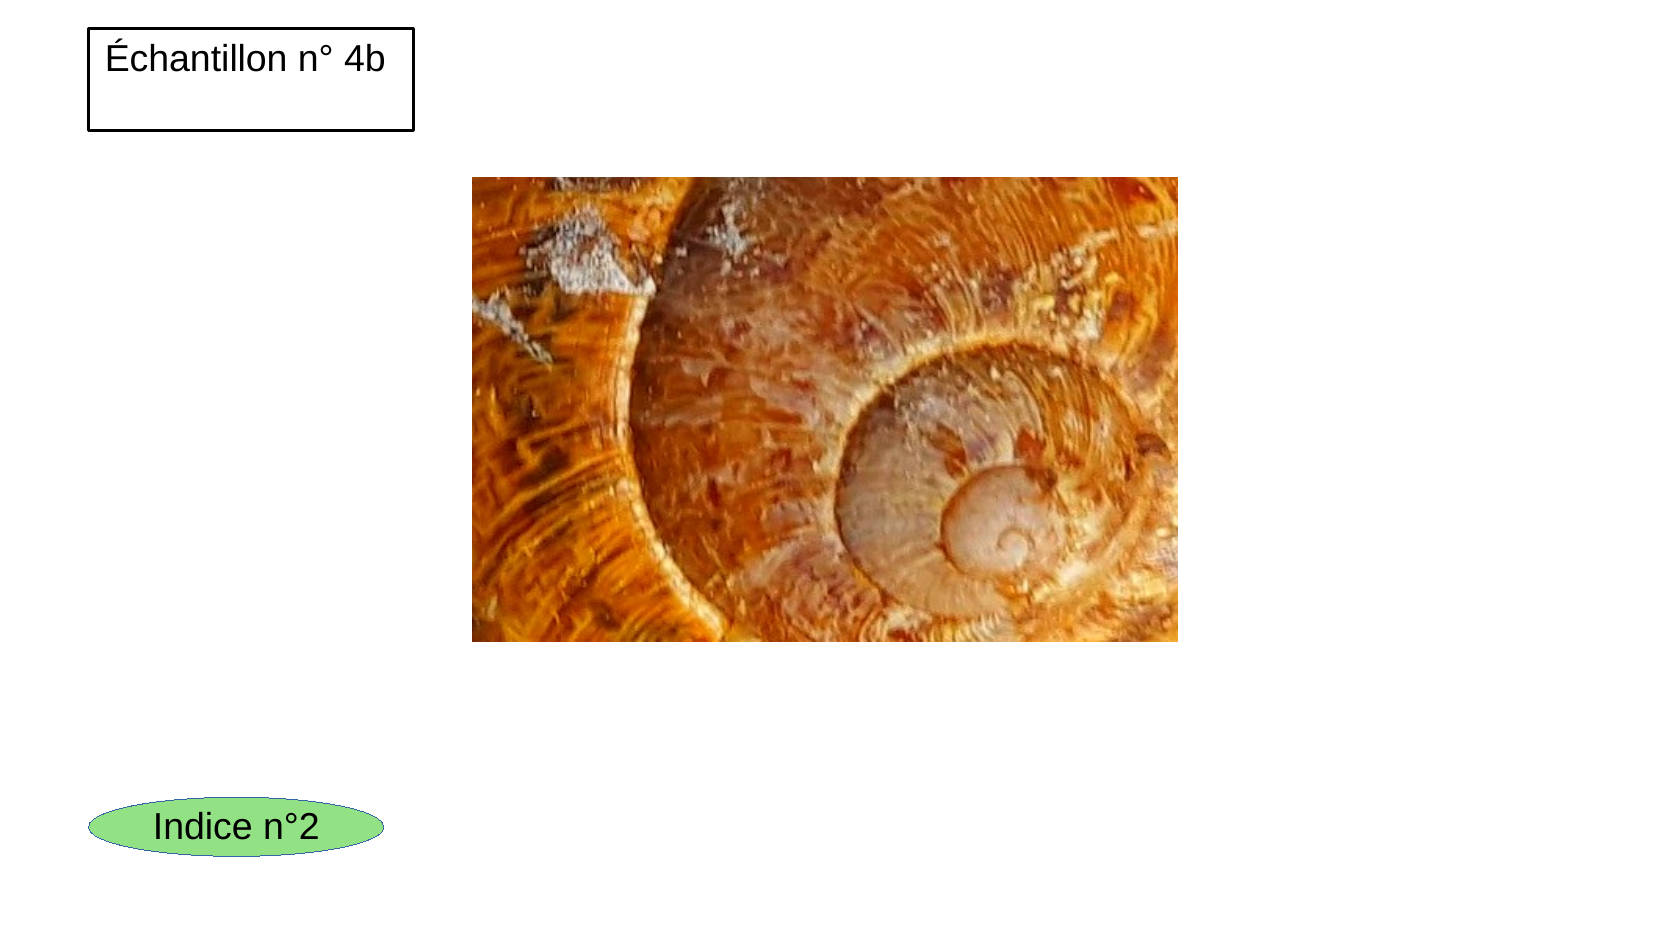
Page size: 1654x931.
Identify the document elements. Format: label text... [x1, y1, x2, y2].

text_box Indice n°2 [88, 797, 384, 857]
picture [472, 177, 1178, 642]
text_box Échantillon n° 4b [88, 28, 414, 131]
